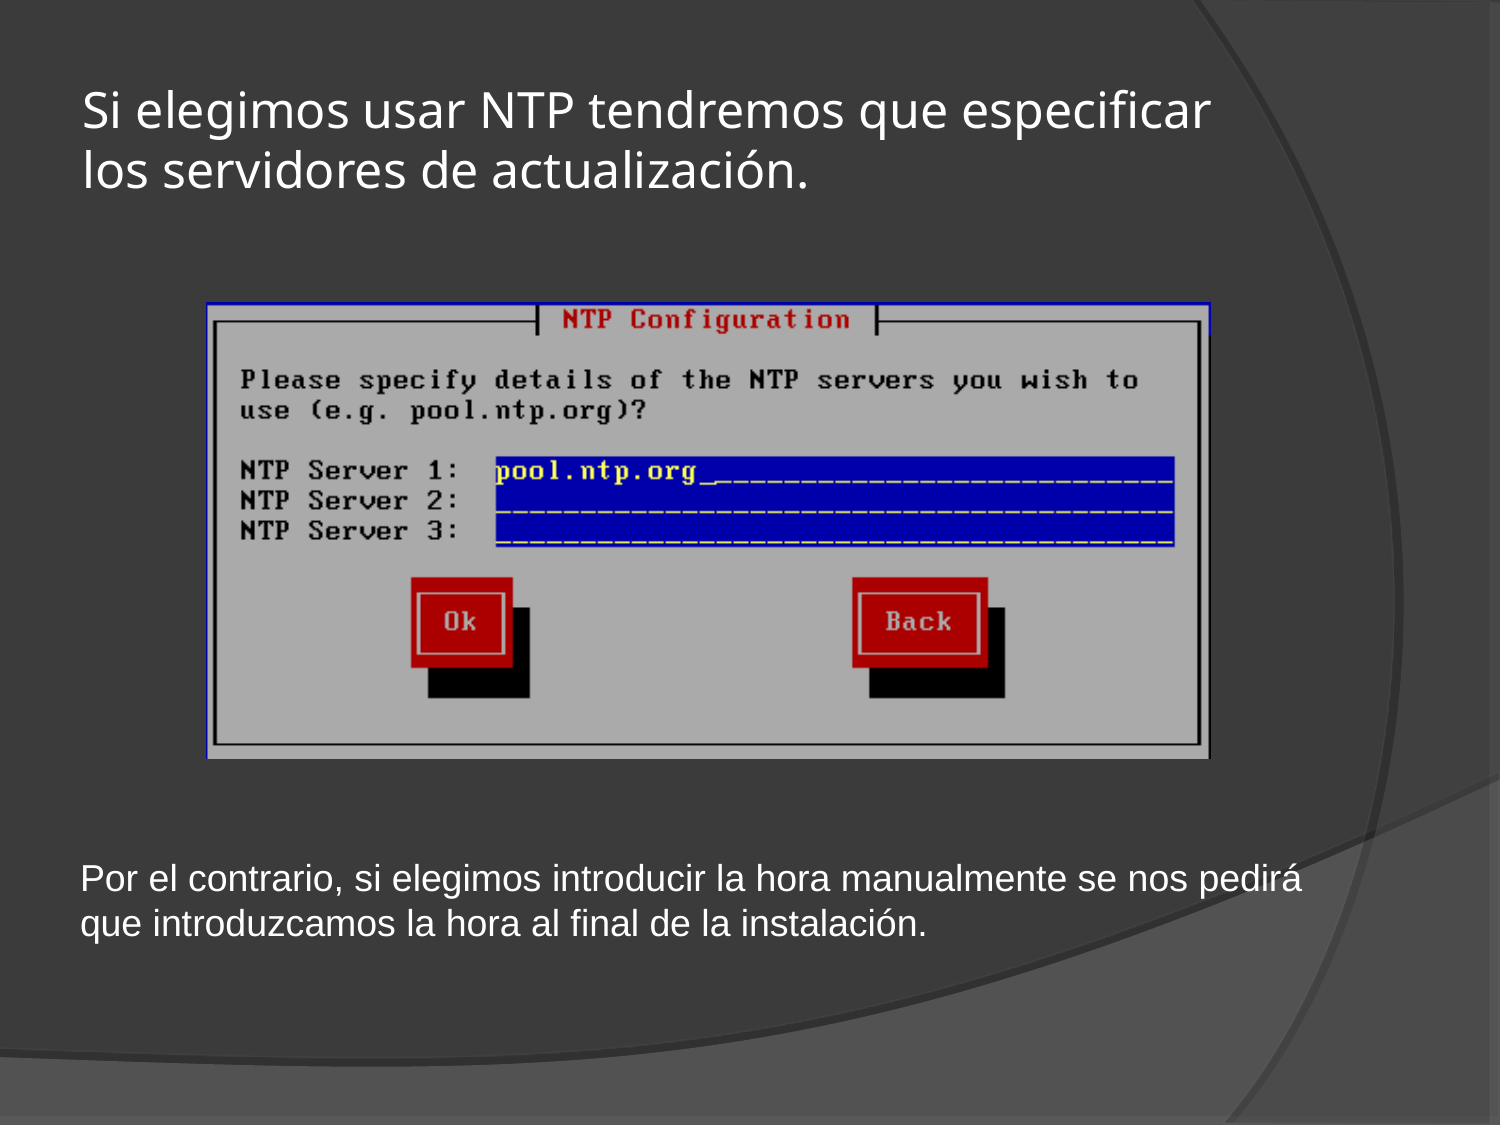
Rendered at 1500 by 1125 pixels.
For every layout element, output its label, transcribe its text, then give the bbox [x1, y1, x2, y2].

picture [206, 302, 1211, 760]
text_box Por el contrario, si elegimos introducir la hora manualmente se nos pedirá que introduzcamos la hora al final de la instalación. [65, 846, 1352, 951]
title Si elegimos usar NTP tendremos que especificar los servidores de actualización. [75, 45, 1300, 233]
